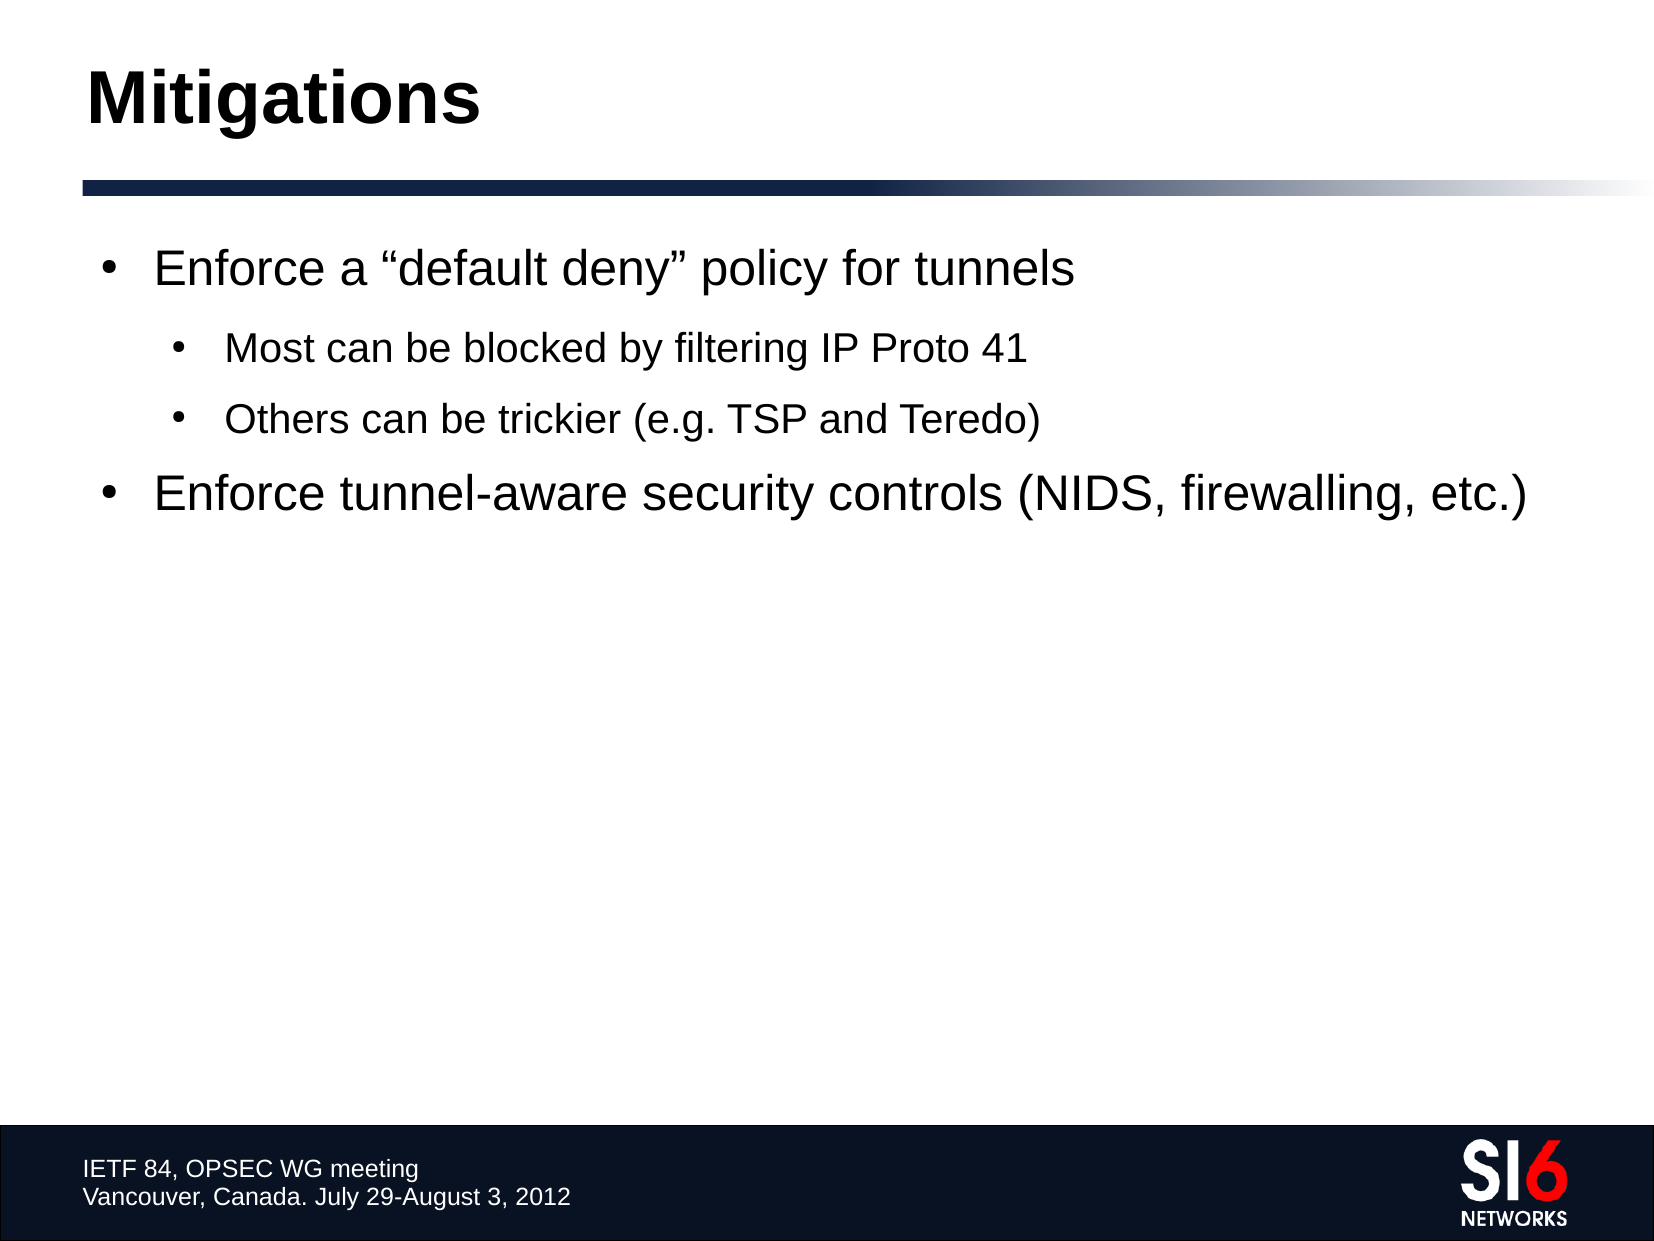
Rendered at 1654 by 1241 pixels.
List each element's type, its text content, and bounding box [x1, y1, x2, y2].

list Enforce a “default deny” policy for tunnels Most can be blocked by filtering IP Proto 41 Others can be trickier (e.g. TSP and Teredo) Enforce tunnel-aware security controls (NIDS, firewalling, etc.) [82, 240, 1571, 1059]
title Mitigations [86, 30, 1576, 166]
picture [1461, 1139, 1567, 1226]
